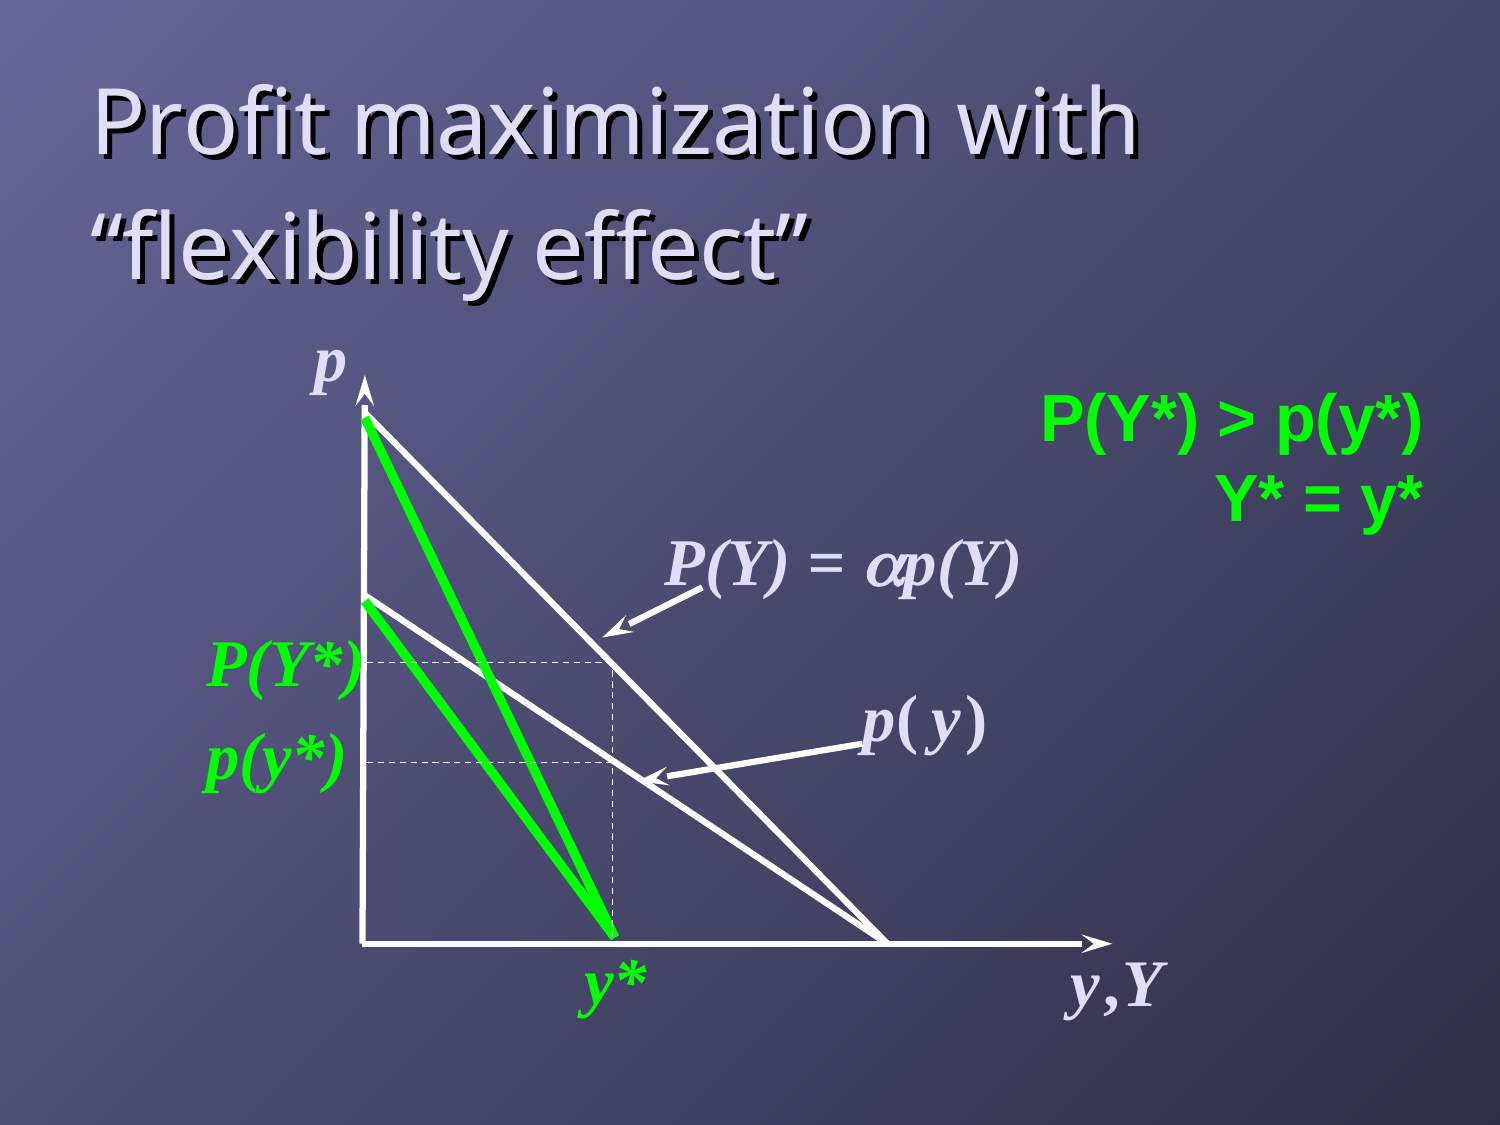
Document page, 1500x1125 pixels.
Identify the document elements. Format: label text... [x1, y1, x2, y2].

chart [302, 348, 351, 400]
text_box P(Y*) > p(y*) Y* = y* [1025, 367, 1439, 543]
text_box y* [569, 929, 663, 1026]
chart [1060, 958, 1176, 1026]
text_box P(Y) = p(Y) [649, 510, 1038, 607]
title Profit maximization with “flexibility effect” [75, 63, 1426, 299]
chart [849, 693, 992, 761]
text_box p(y*) [191, 708, 363, 801]
text_box P(Y*) [191, 612, 381, 708]
